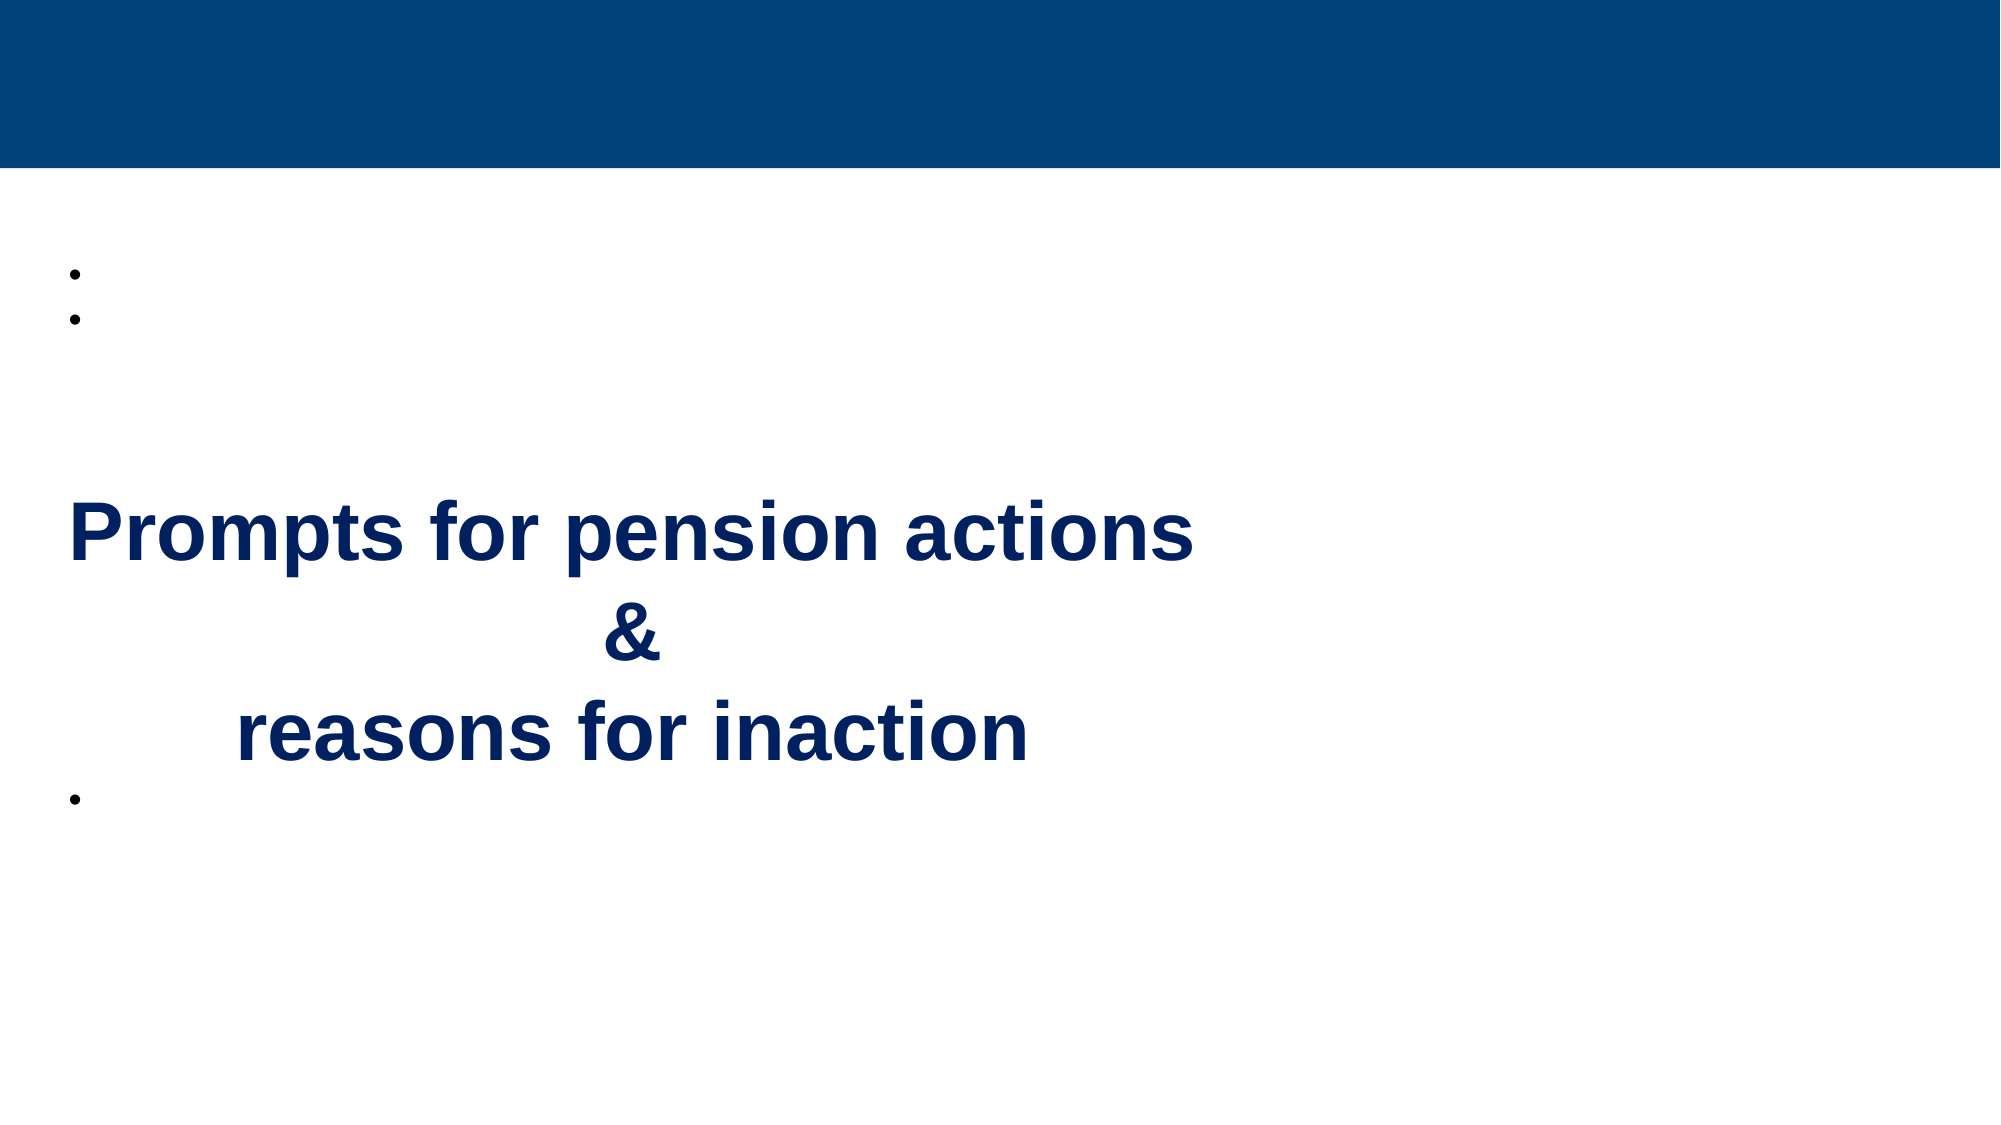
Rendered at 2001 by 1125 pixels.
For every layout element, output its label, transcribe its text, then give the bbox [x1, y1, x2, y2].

title Prompts for pension actions & reasons for inaction [53, 244, 1922, 836]
text_box [0, 0, 2000, 169]
